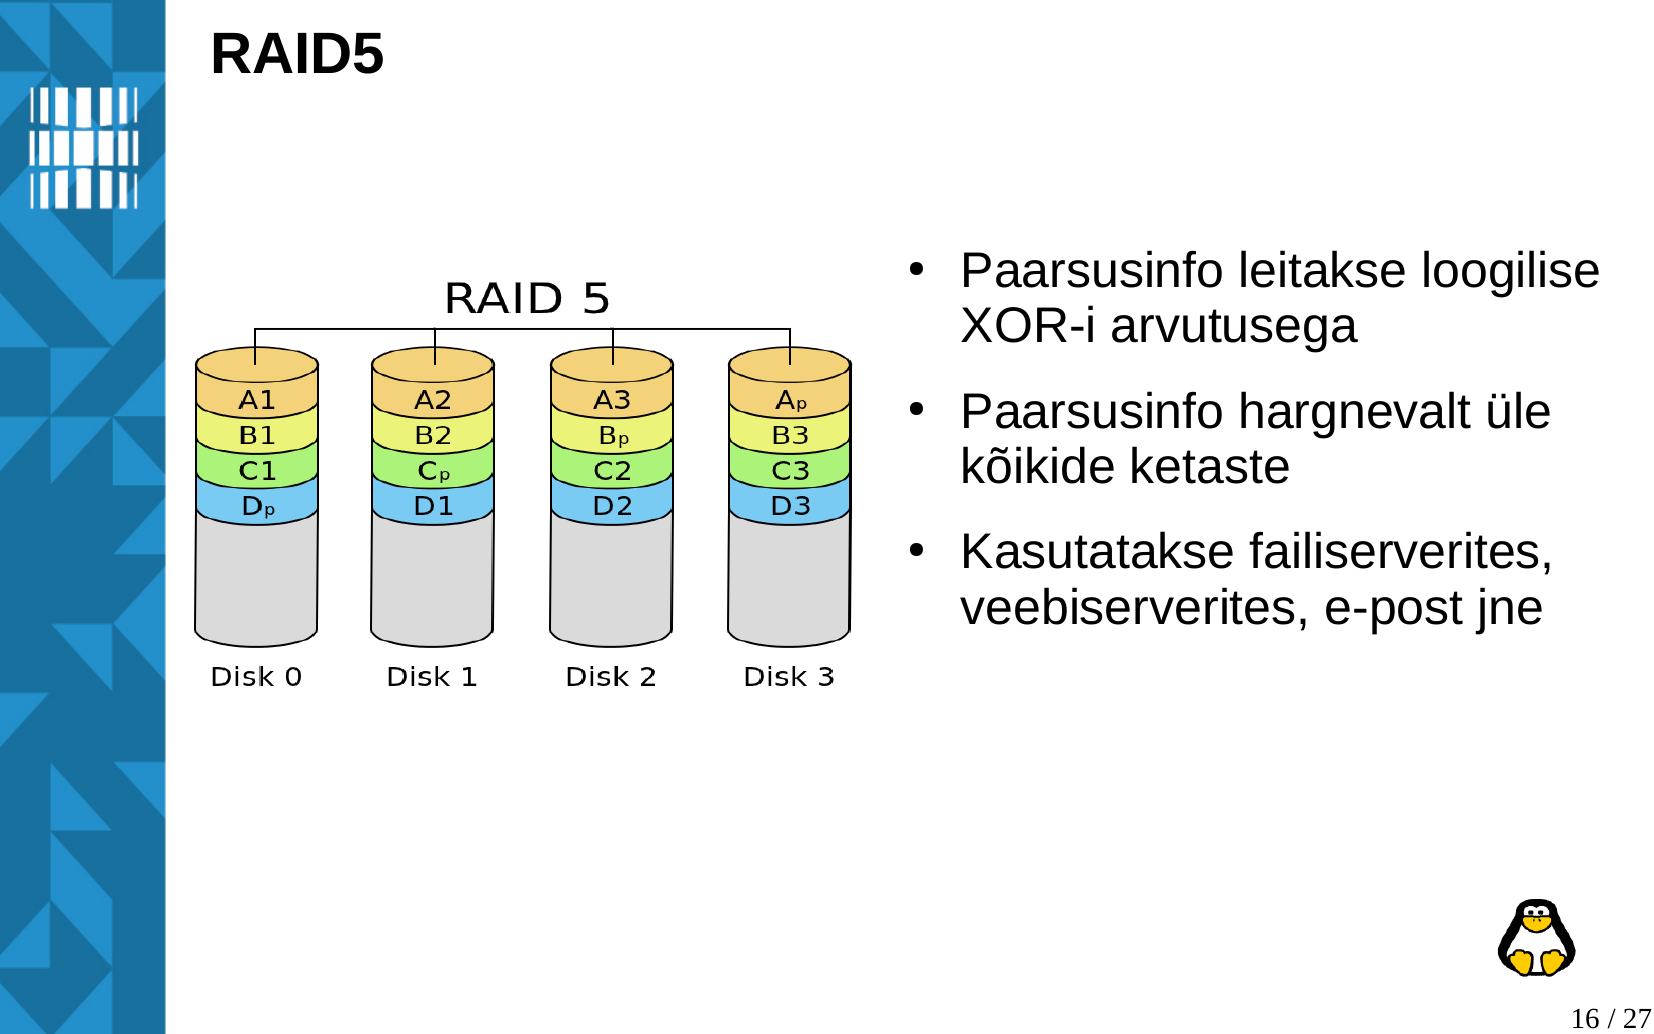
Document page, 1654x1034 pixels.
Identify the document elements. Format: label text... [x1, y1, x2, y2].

picture [171, 267, 886, 709]
list Paarsusinfo leitakse loogilise XOR-i arvutusega Paarsusinfo hargnevalt üle kõikide ketaste Kasutatakse failiserverites, veebiserverites, e-post jne [889, 241, 1610, 842]
picture [1470, 875, 1601, 985]
title RAID5 [210, 11, 1613, 95]
